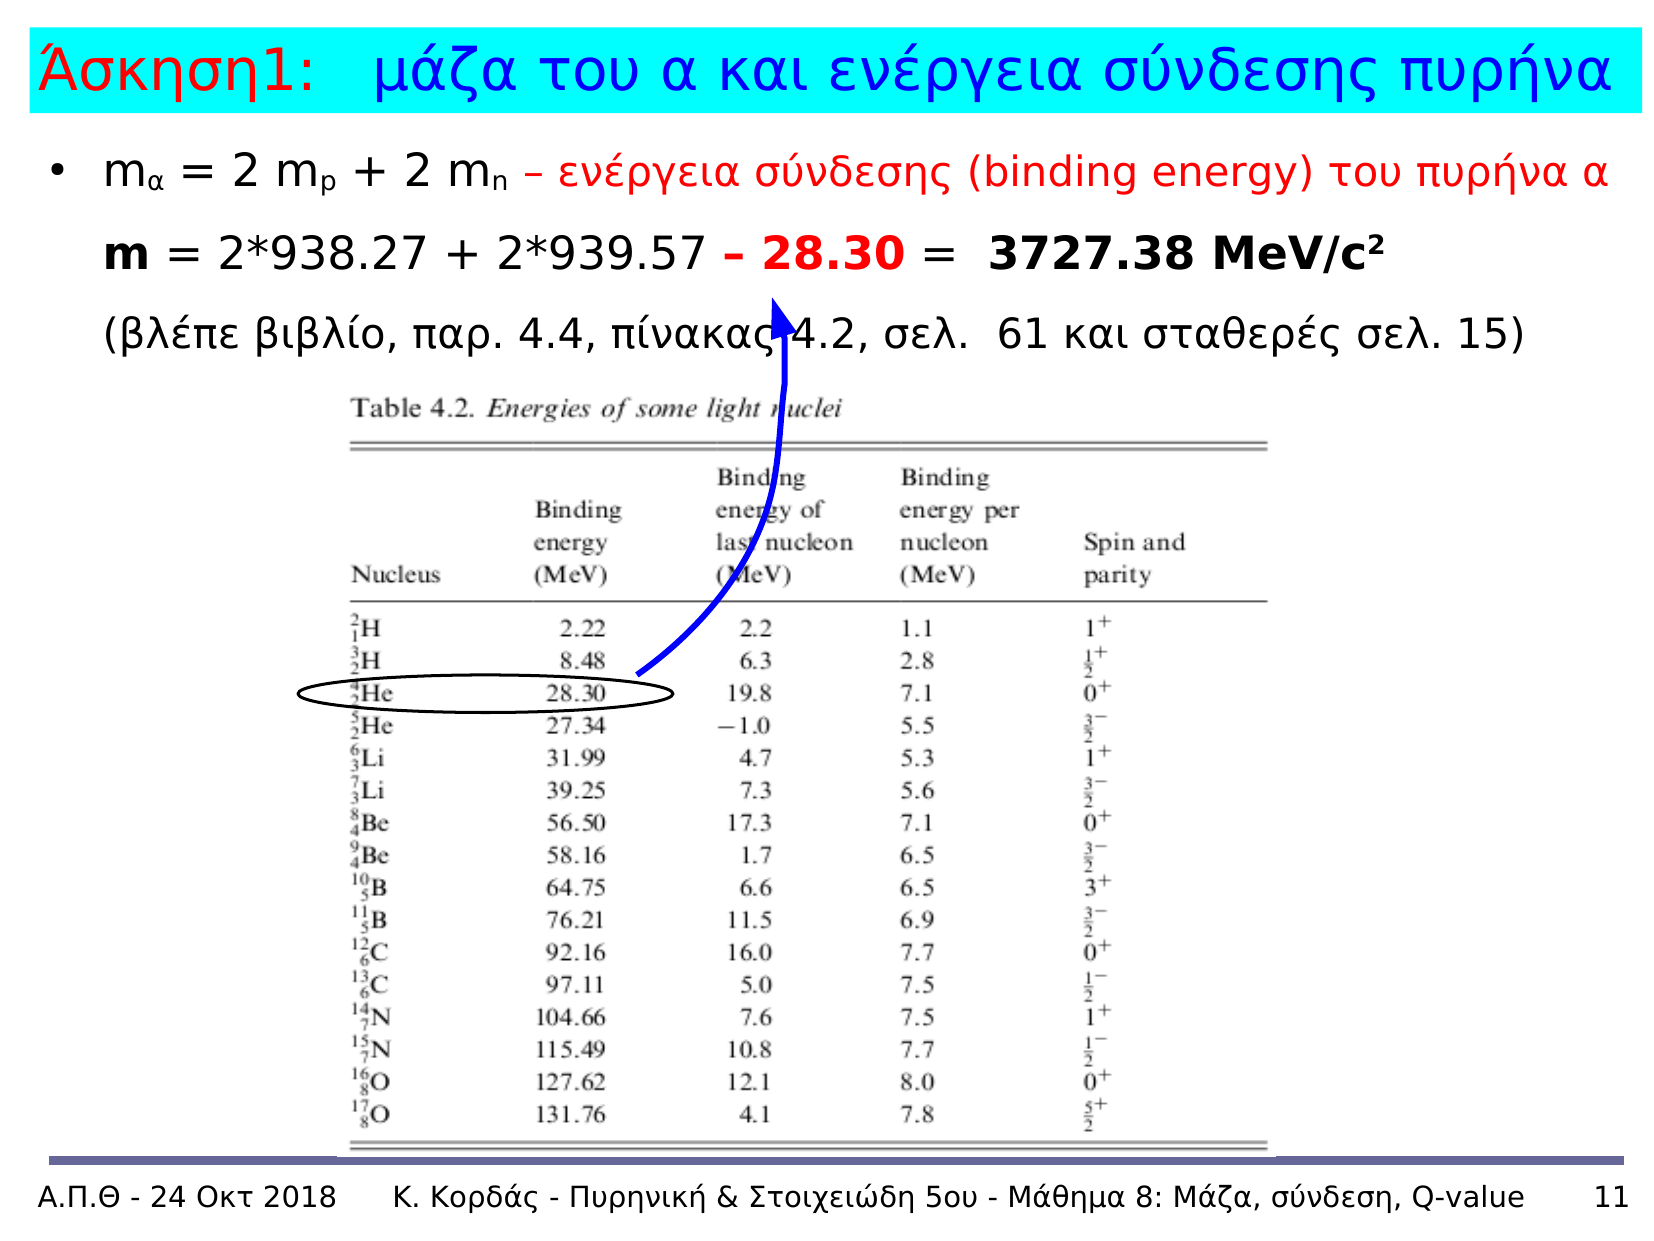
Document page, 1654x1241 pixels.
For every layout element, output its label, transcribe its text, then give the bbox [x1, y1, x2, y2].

picture [337, 1106, 1276, 1157]
title Άσκηση1: μάζα του α και ενέργεια σύνδεσης πυρήνα [29, 27, 1643, 114]
list mα = 2 mp + 2 mn – ενέργεια σύνδεσης (binding energy) του πυρήνα α m = 2*938.27 + 2*939.57 – 28.30 = 3727.38 MeV/c2 (βλέπε βιβλίο, παρ. 4.4, πίνακας 4.2, σελ. 61 και σταθερές σελ. 15) [31, 144, 1645, 1106]
